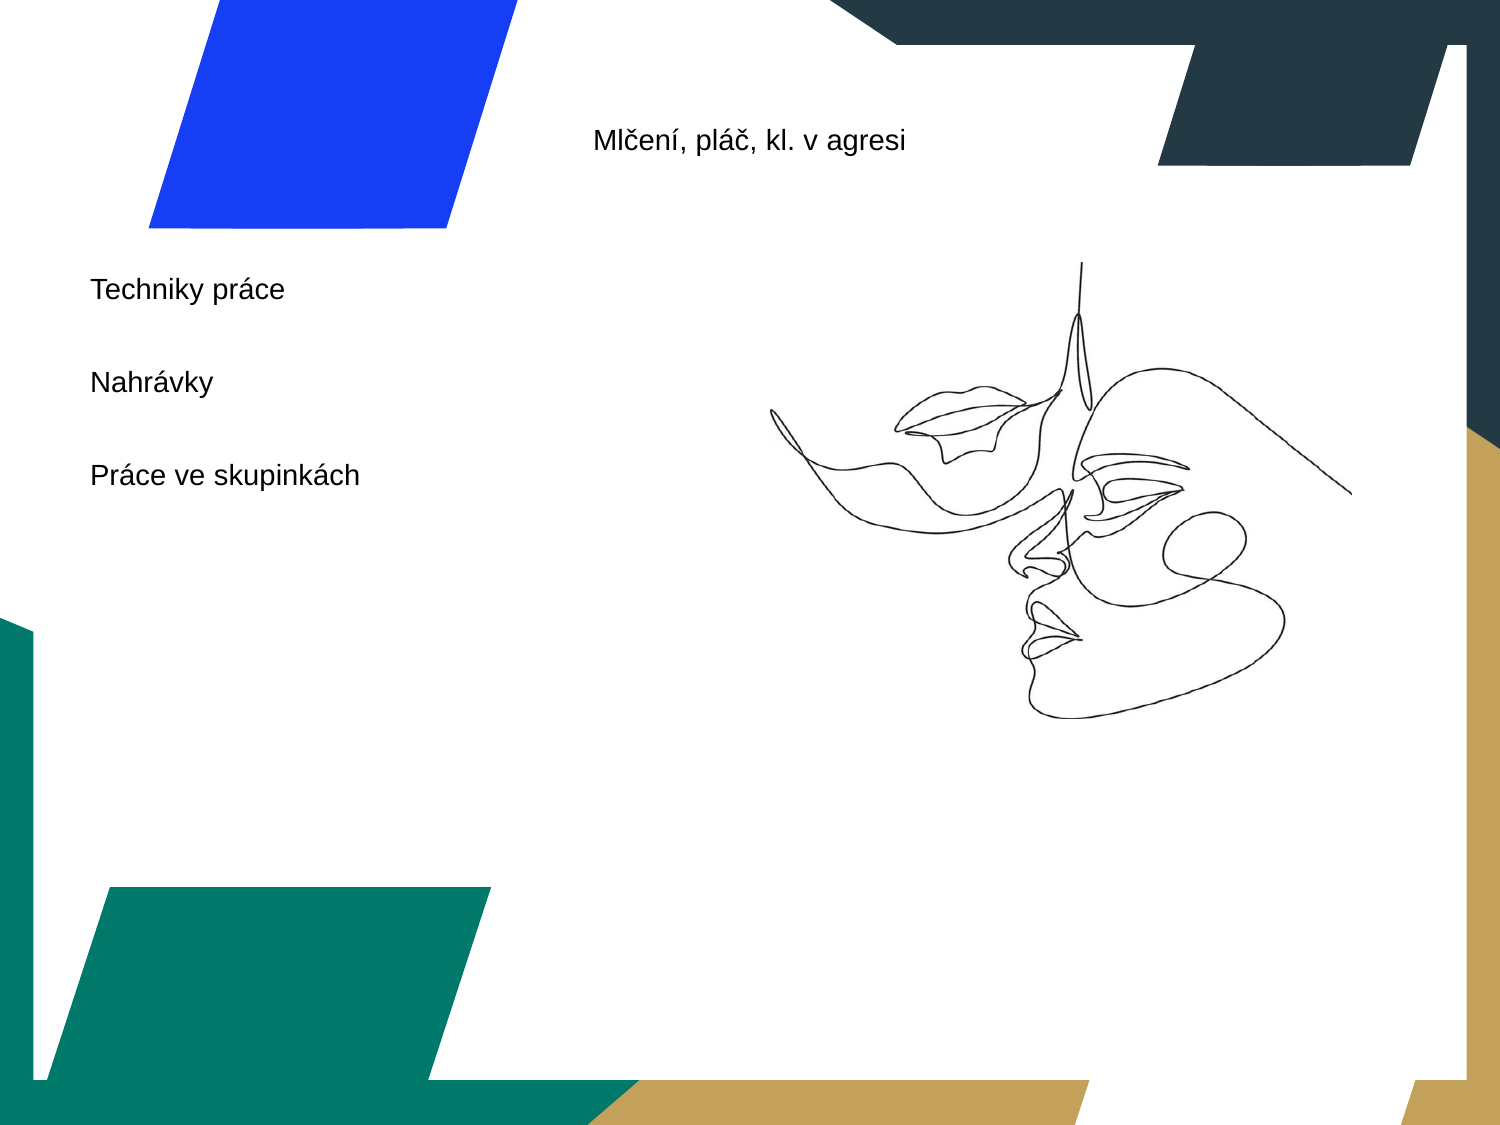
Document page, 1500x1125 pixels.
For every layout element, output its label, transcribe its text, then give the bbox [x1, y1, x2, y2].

list [762, 262, 1425, 1005]
list Techniky práce Nahrávky Práce ve skupinkách [75, 262, 550, 856]
picture [770, 262, 1352, 719]
title Mlčení, pláč, kl. v agresi [75, 45, 1425, 233]
